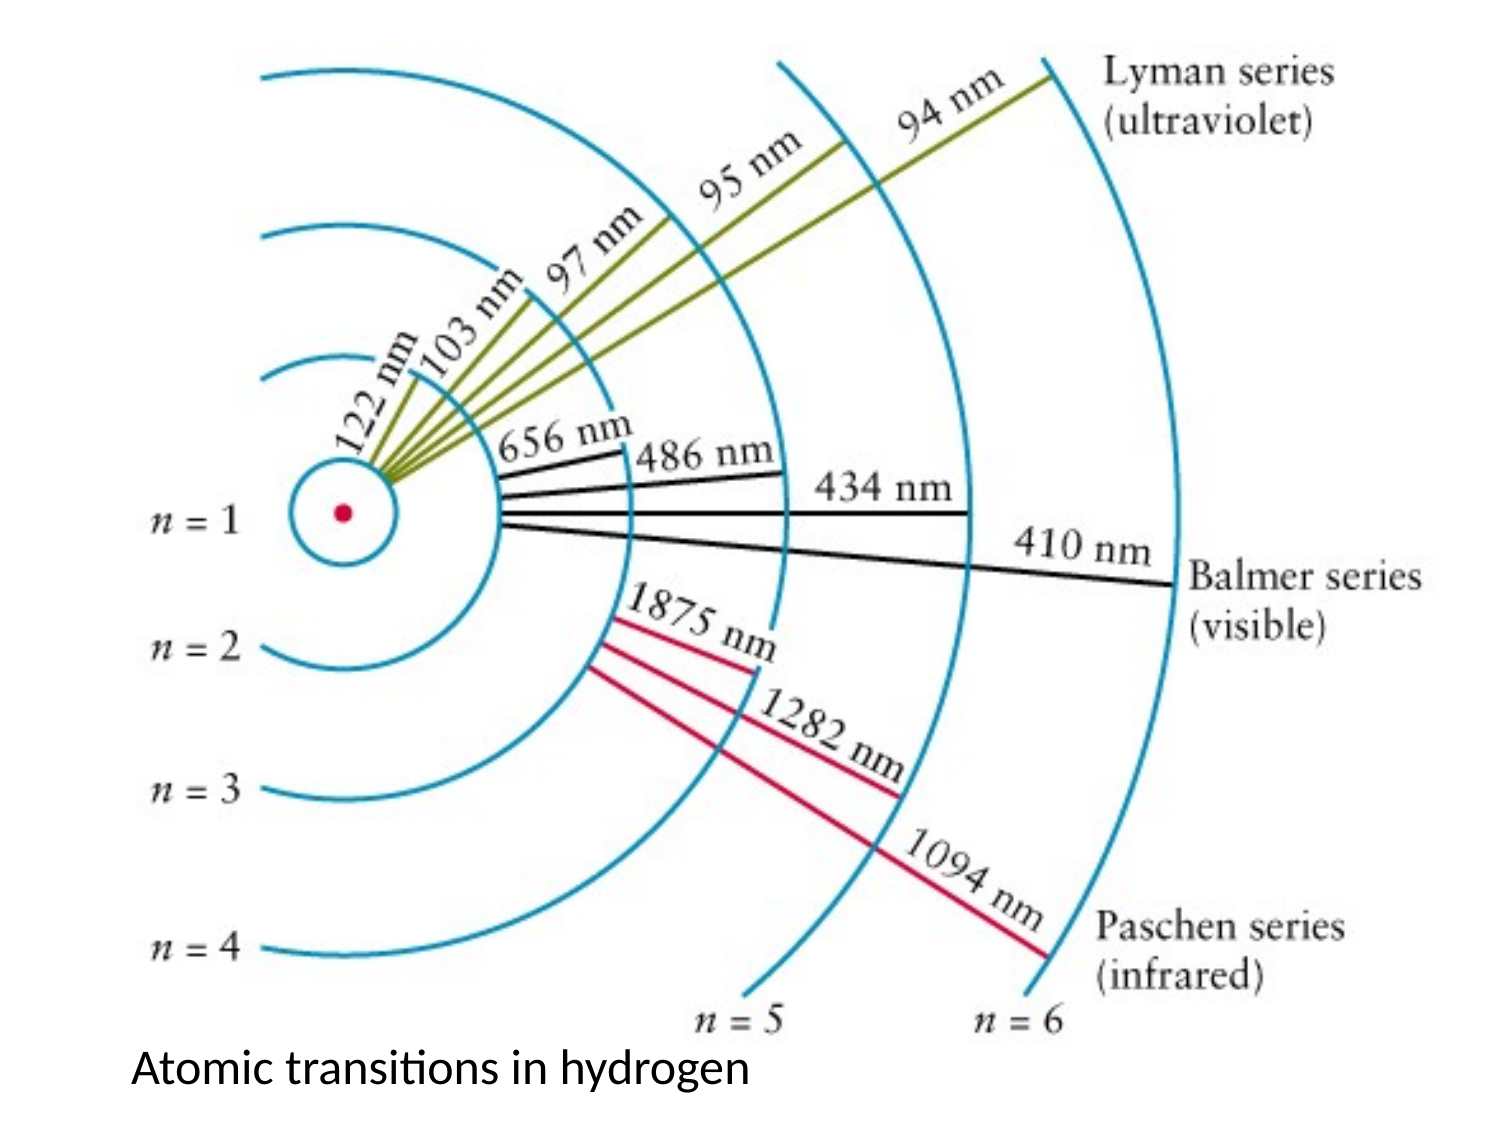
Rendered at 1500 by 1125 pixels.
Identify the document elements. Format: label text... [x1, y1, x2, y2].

picture [75, 5, 1500, 1125]
text_box Atomic transitions in hydrogen [116, 1027, 766, 1102]
